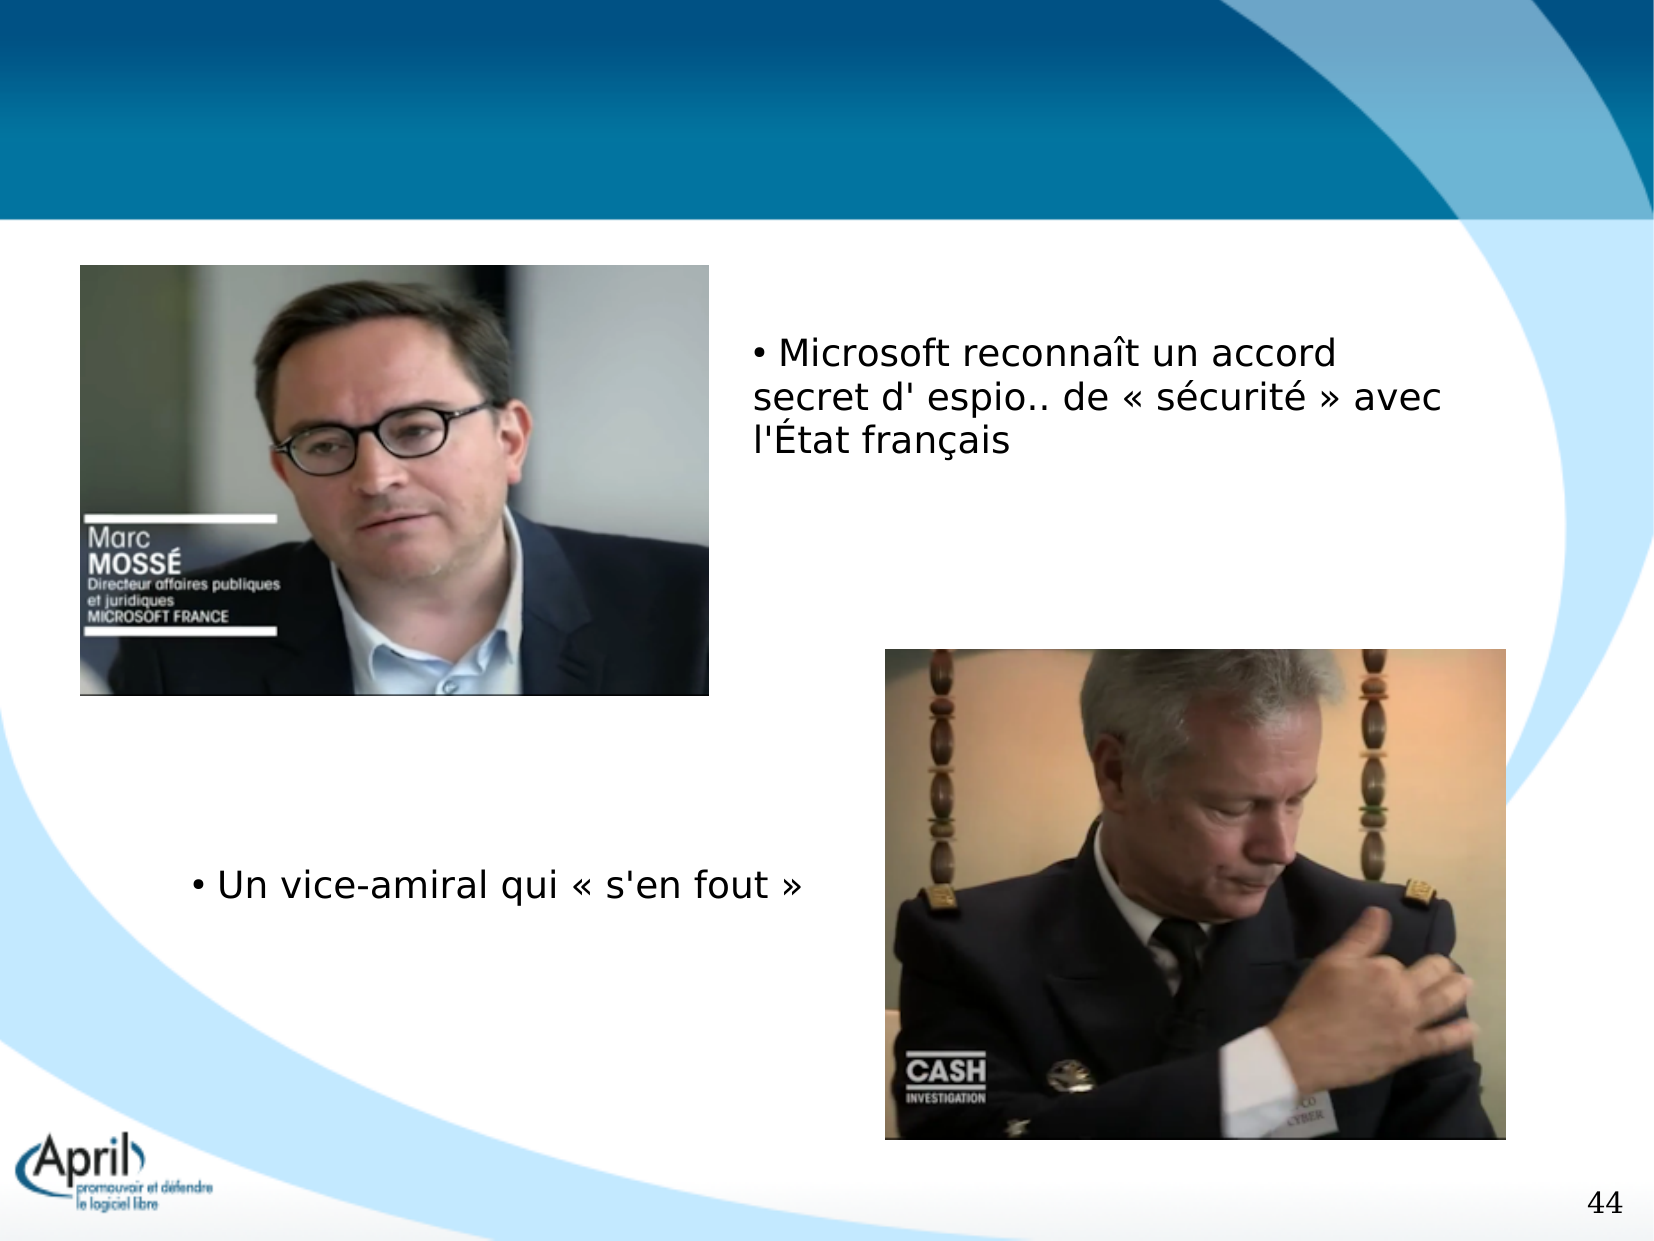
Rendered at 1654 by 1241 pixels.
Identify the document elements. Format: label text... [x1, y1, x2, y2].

picture [0, 0, 1654, 1241]
text_box Un vice-amiral qui « s'en fout » [177, 856, 945, 959]
text_box Microsoft reconnaît un accord secret d' espio.. de « sécurité » avec l'État français [738, 324, 1477, 471]
